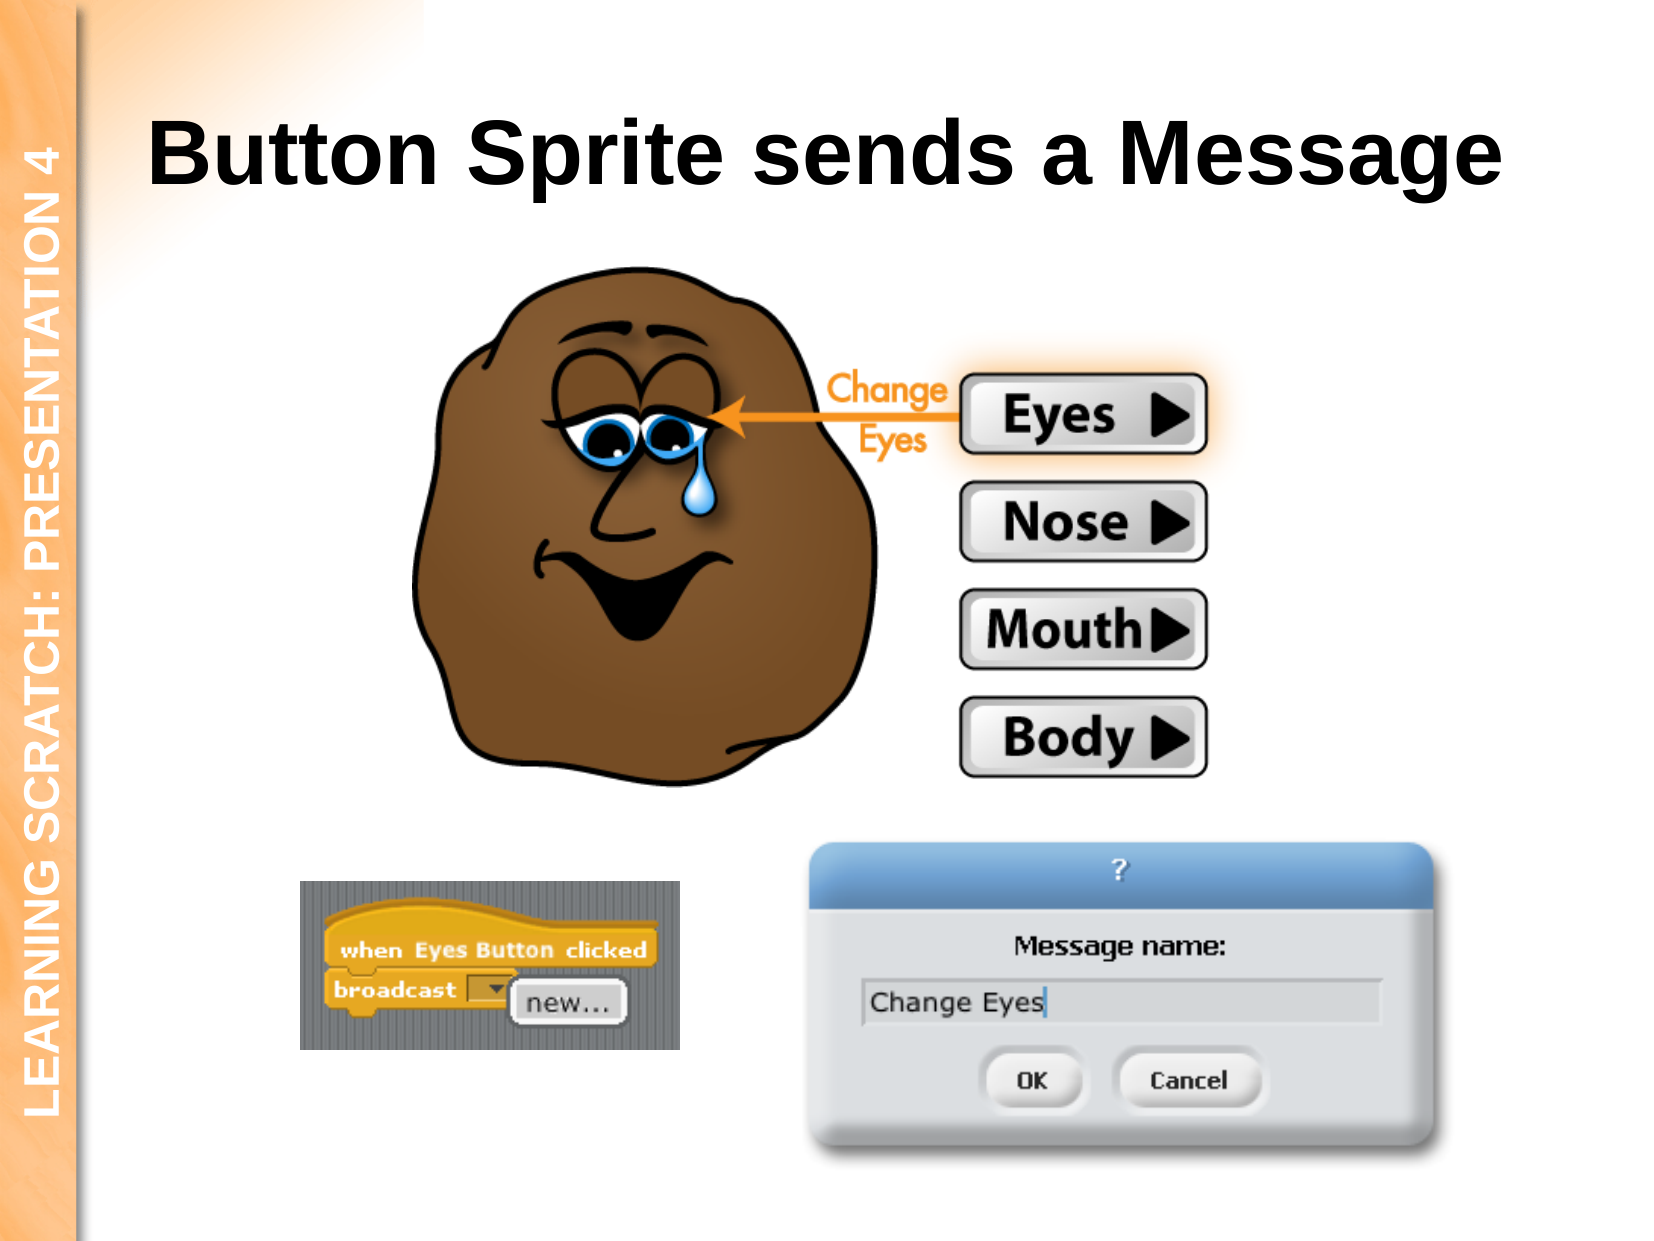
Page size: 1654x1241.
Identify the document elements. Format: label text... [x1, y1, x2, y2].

picture [0, 0, 1264, 1241]
picture [793, 824, 1463, 1173]
title Button Sprite sends a Message [82, 56, 1571, 250]
